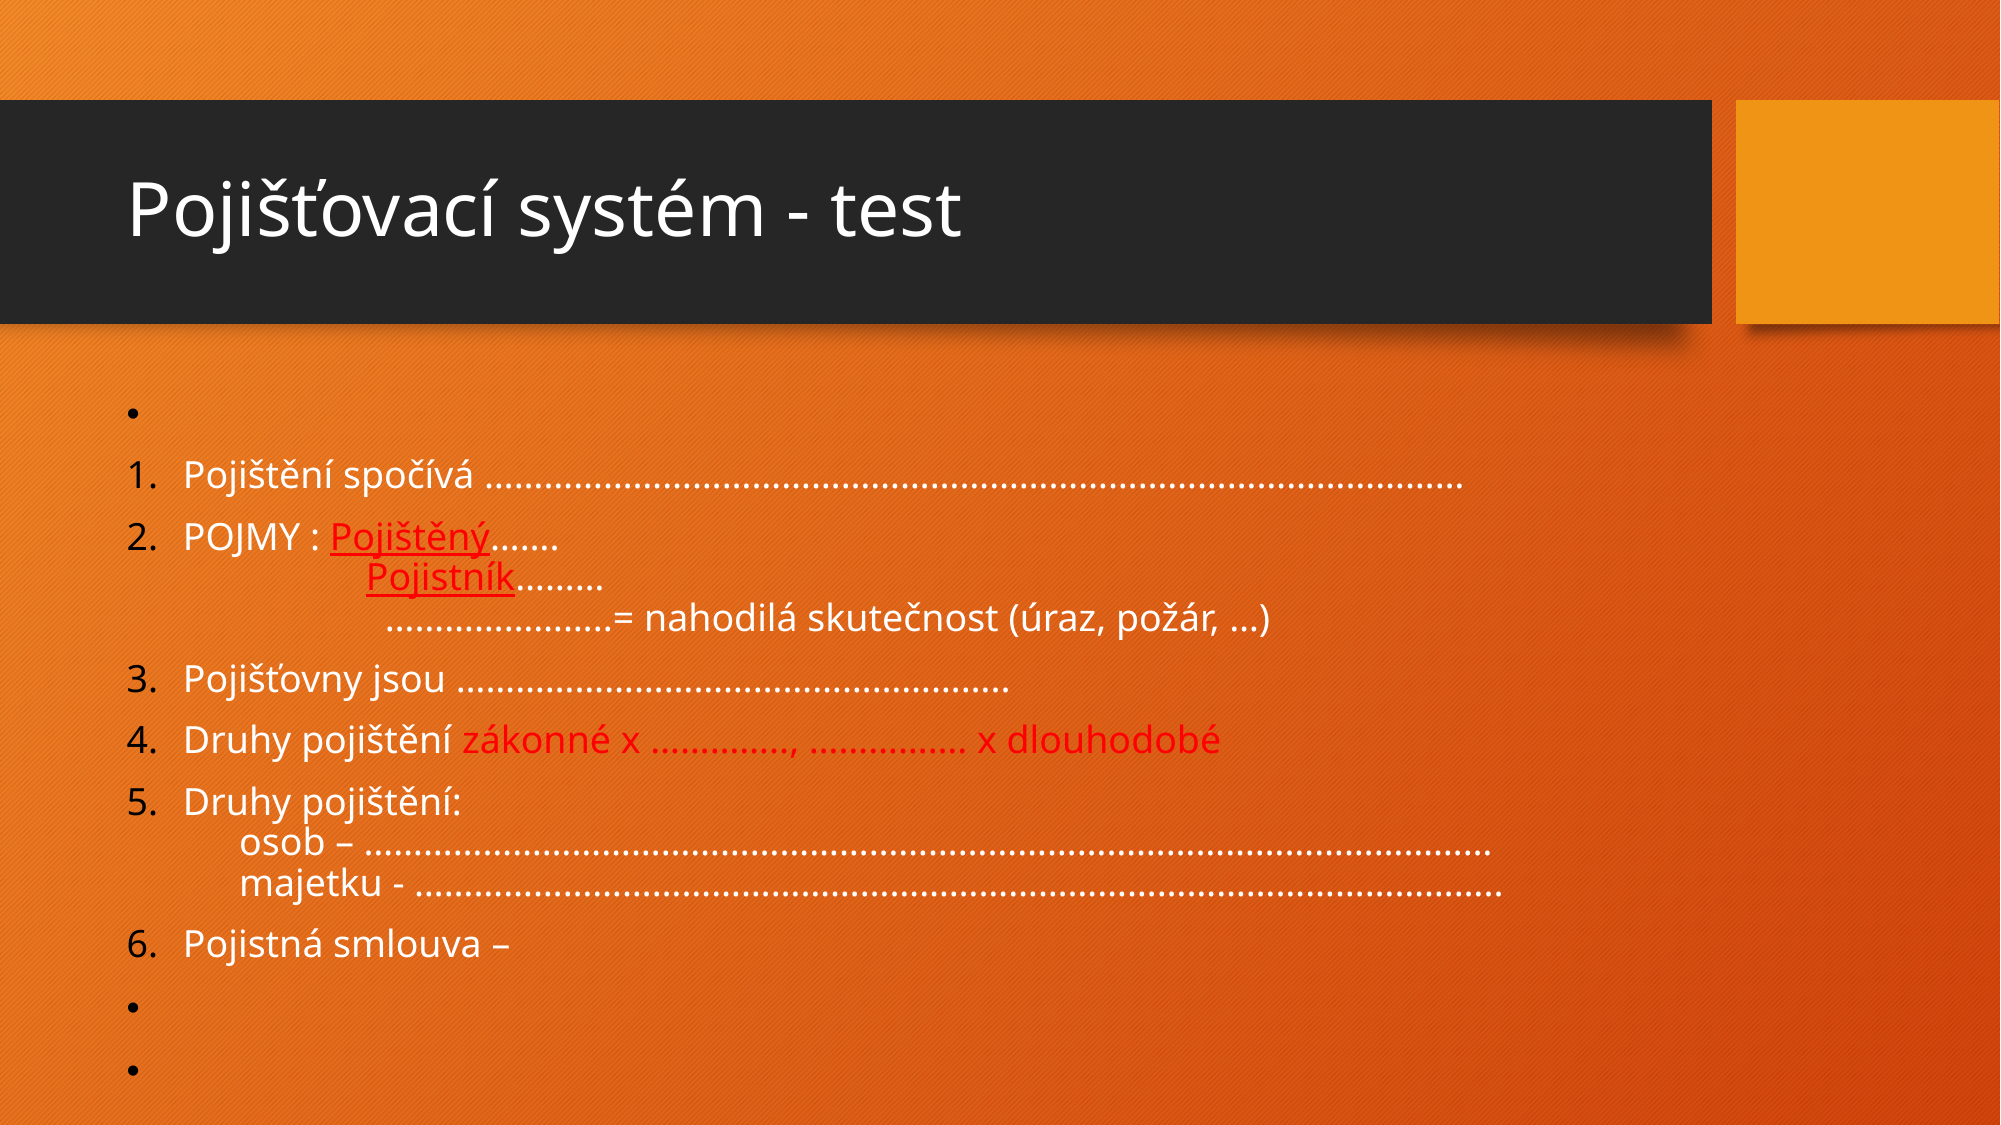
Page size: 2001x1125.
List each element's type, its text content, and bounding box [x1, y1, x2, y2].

list Pojištění spočívá ……………………………………………………………………………………… POJMY : Pojištěný……. Pojistník……… …………………..= nahodilá skutečnost (úraz, požár, …) Pojišťovny jsou ……………………………………………….. Druhy pojištění zákonné x ………….., ……………. x dlouhodobé Druhy pojištění: osob – …………………………………………………………………………………………………… majetku - ……………………………………………………………………………………………….. Pojistná smlouva – [111, 383, 1689, 974]
title Pojišťovací systém - test [111, 123, 1689, 301]
